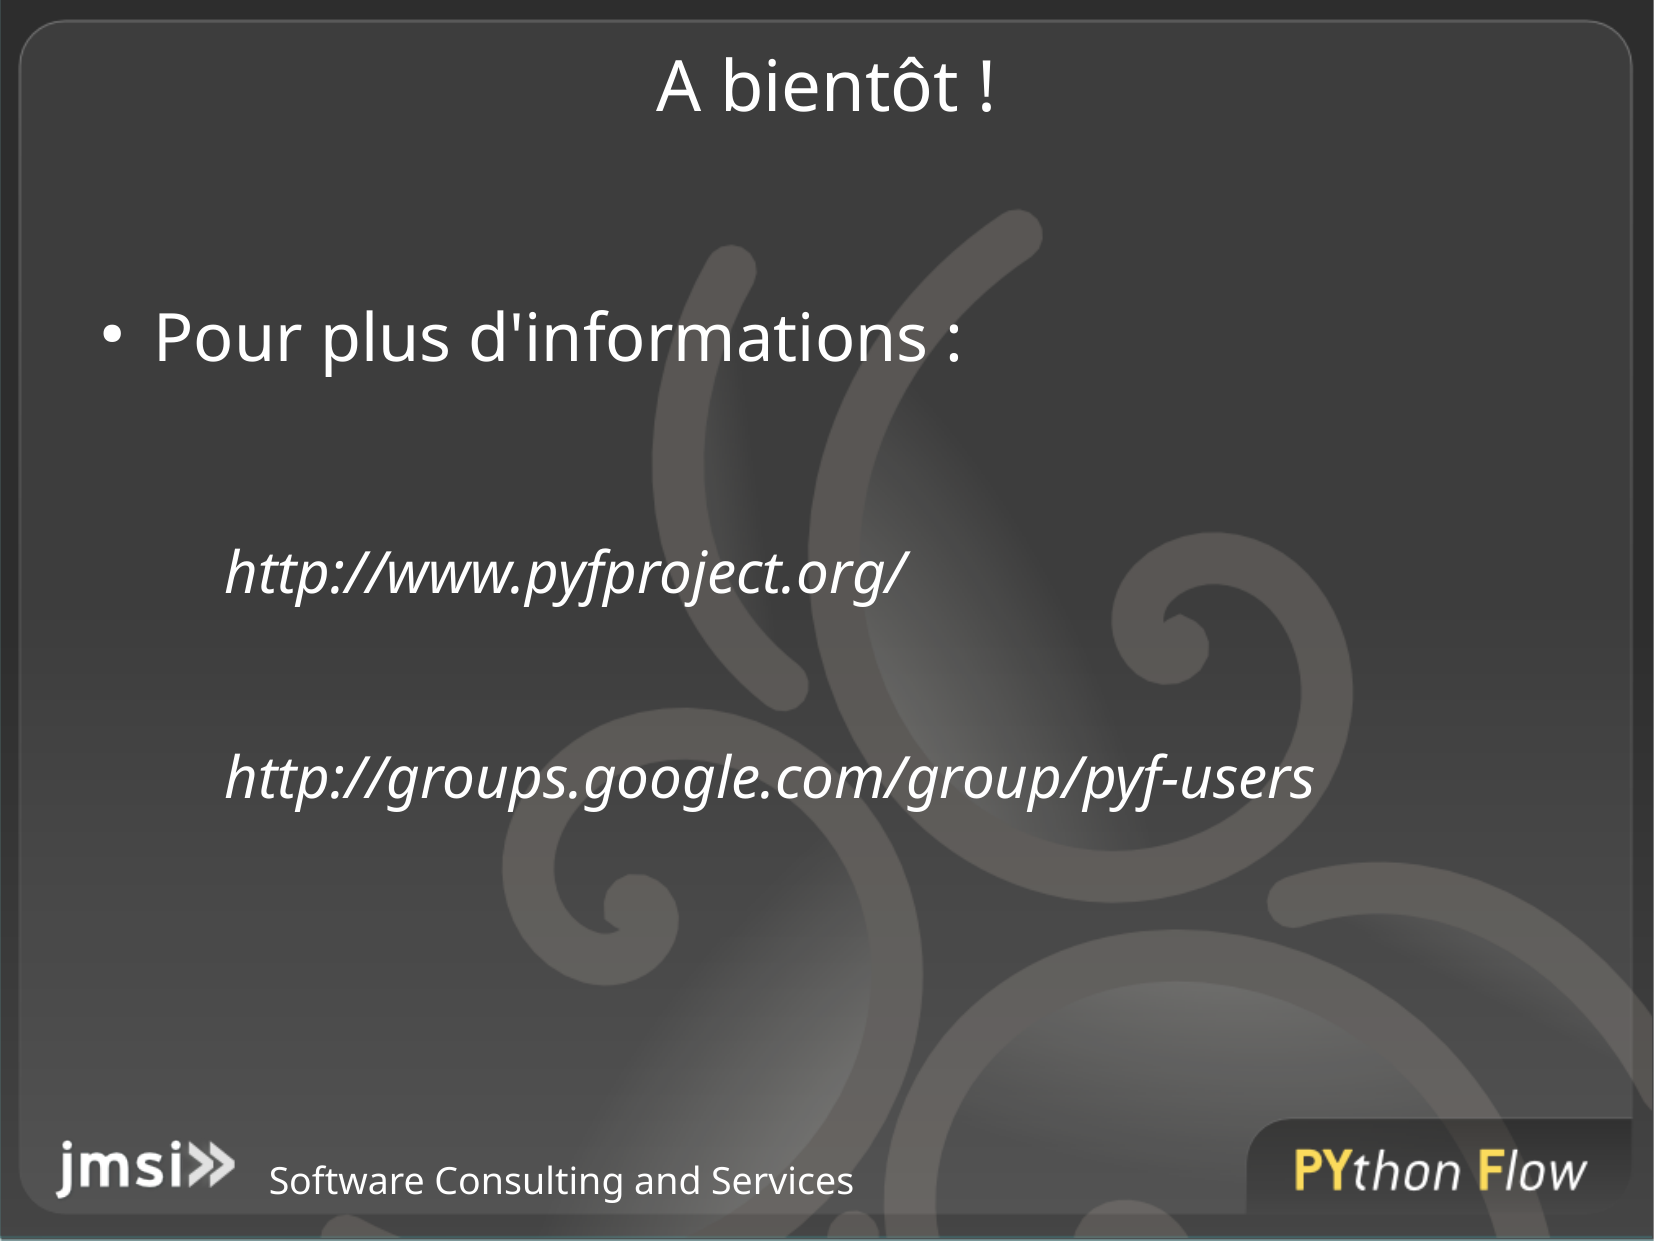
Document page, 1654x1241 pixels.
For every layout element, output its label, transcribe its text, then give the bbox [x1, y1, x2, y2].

title A bientôt ! [82, 44, 1571, 124]
list Pour plus d'informations : http://www.pyfproject.org/ http://groups.google.com/group/pyf-users [82, 290, 1571, 1109]
picture [0, 0, 1654, 1241]
